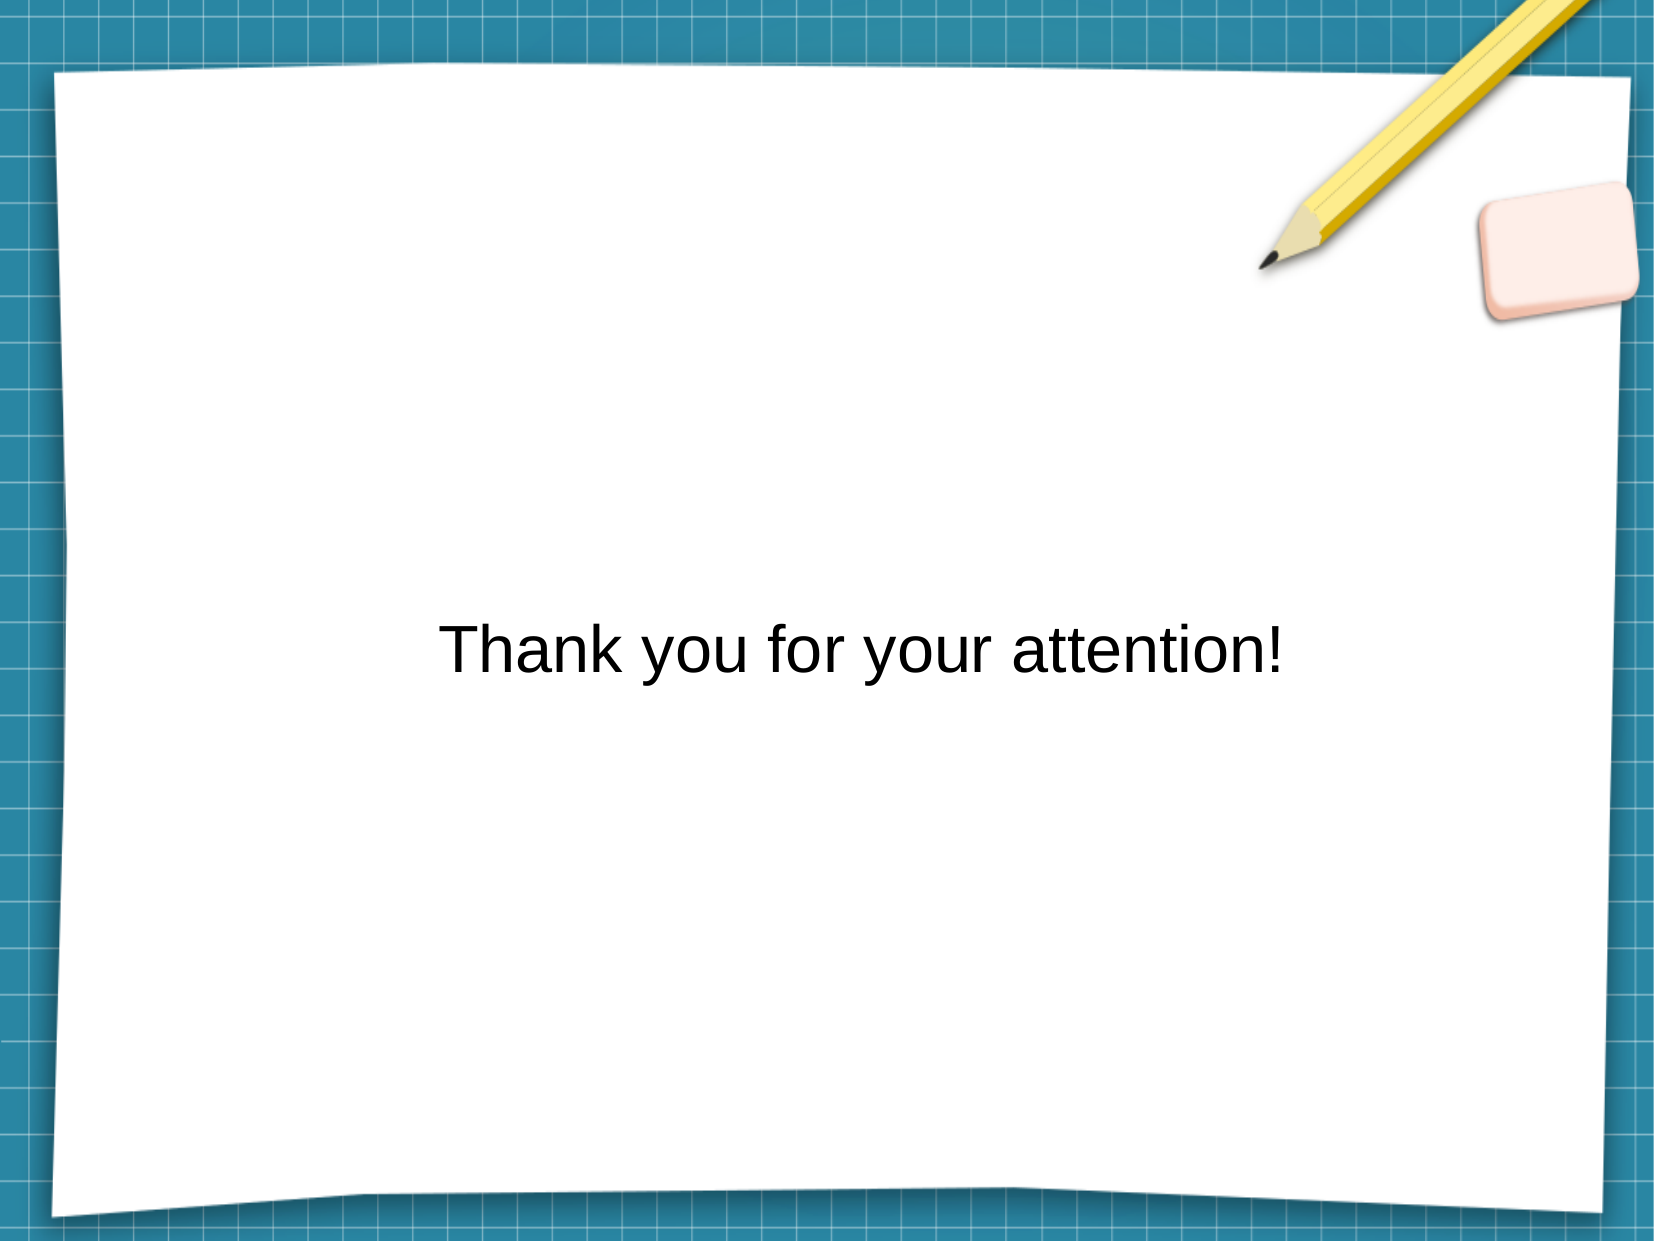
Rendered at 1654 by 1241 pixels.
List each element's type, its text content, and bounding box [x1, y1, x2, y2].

picture [0, 0, 1654, 1241]
list Thank you for your attention! [82, 290, 1571, 1010]
